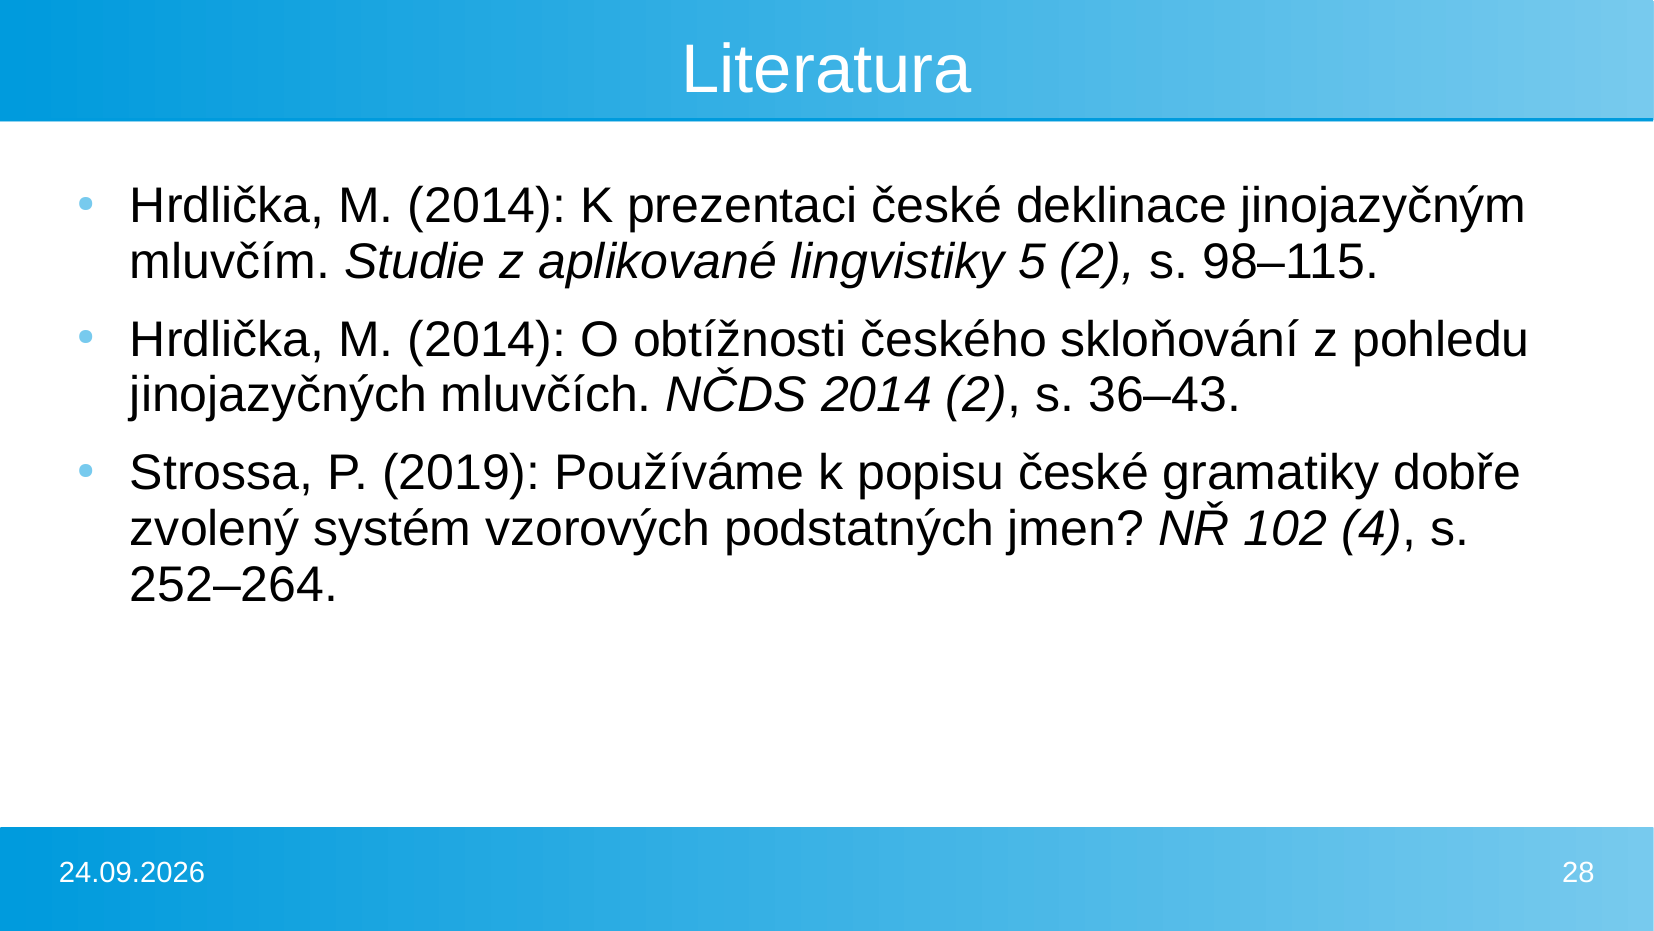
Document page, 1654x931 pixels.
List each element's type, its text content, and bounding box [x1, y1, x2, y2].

title Literatura [59, 29, 1595, 108]
list Hrdlička, M. (2014): K prezentaci české deklinace jinojazyčným mluvčím. Studie z aplikované lingvistiky 5 (2), s. 98–115. Hrdlička, M. (2014): O obtížnosti českého skloňování z pohledu jinojazyčných mluvčích. NČDS 2014 (2), s. 36–43. Strossa, P. (2019): Používáme k popisu české gramatiky dobře zvolený systém vzorových podstatných jmen? NŘ 102 (4), s. 252–264. [59, 177, 1595, 768]
